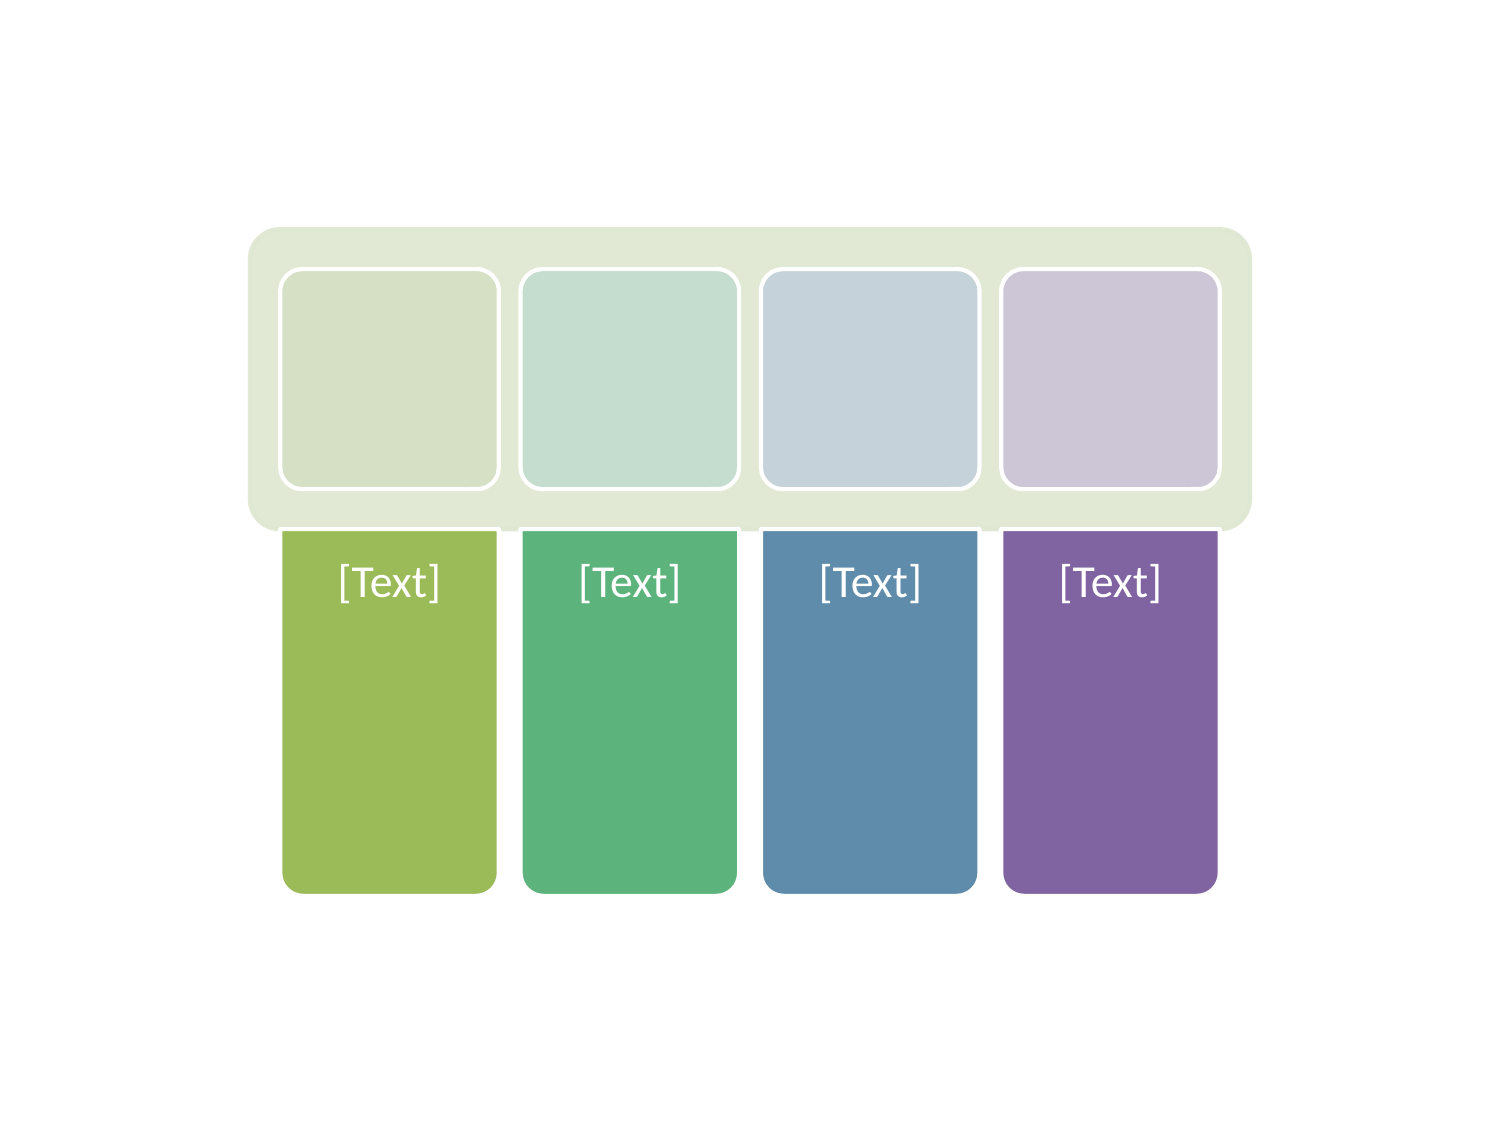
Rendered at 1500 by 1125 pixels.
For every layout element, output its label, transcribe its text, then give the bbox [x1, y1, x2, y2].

text_box [249, 229, 1250, 530]
text_box [Text] [760, 529, 980, 896]
text_box [Text] [1001, 529, 1220, 896]
text_box [Text] [280, 529, 499, 896]
text_box [Text] [520, 529, 740, 896]
